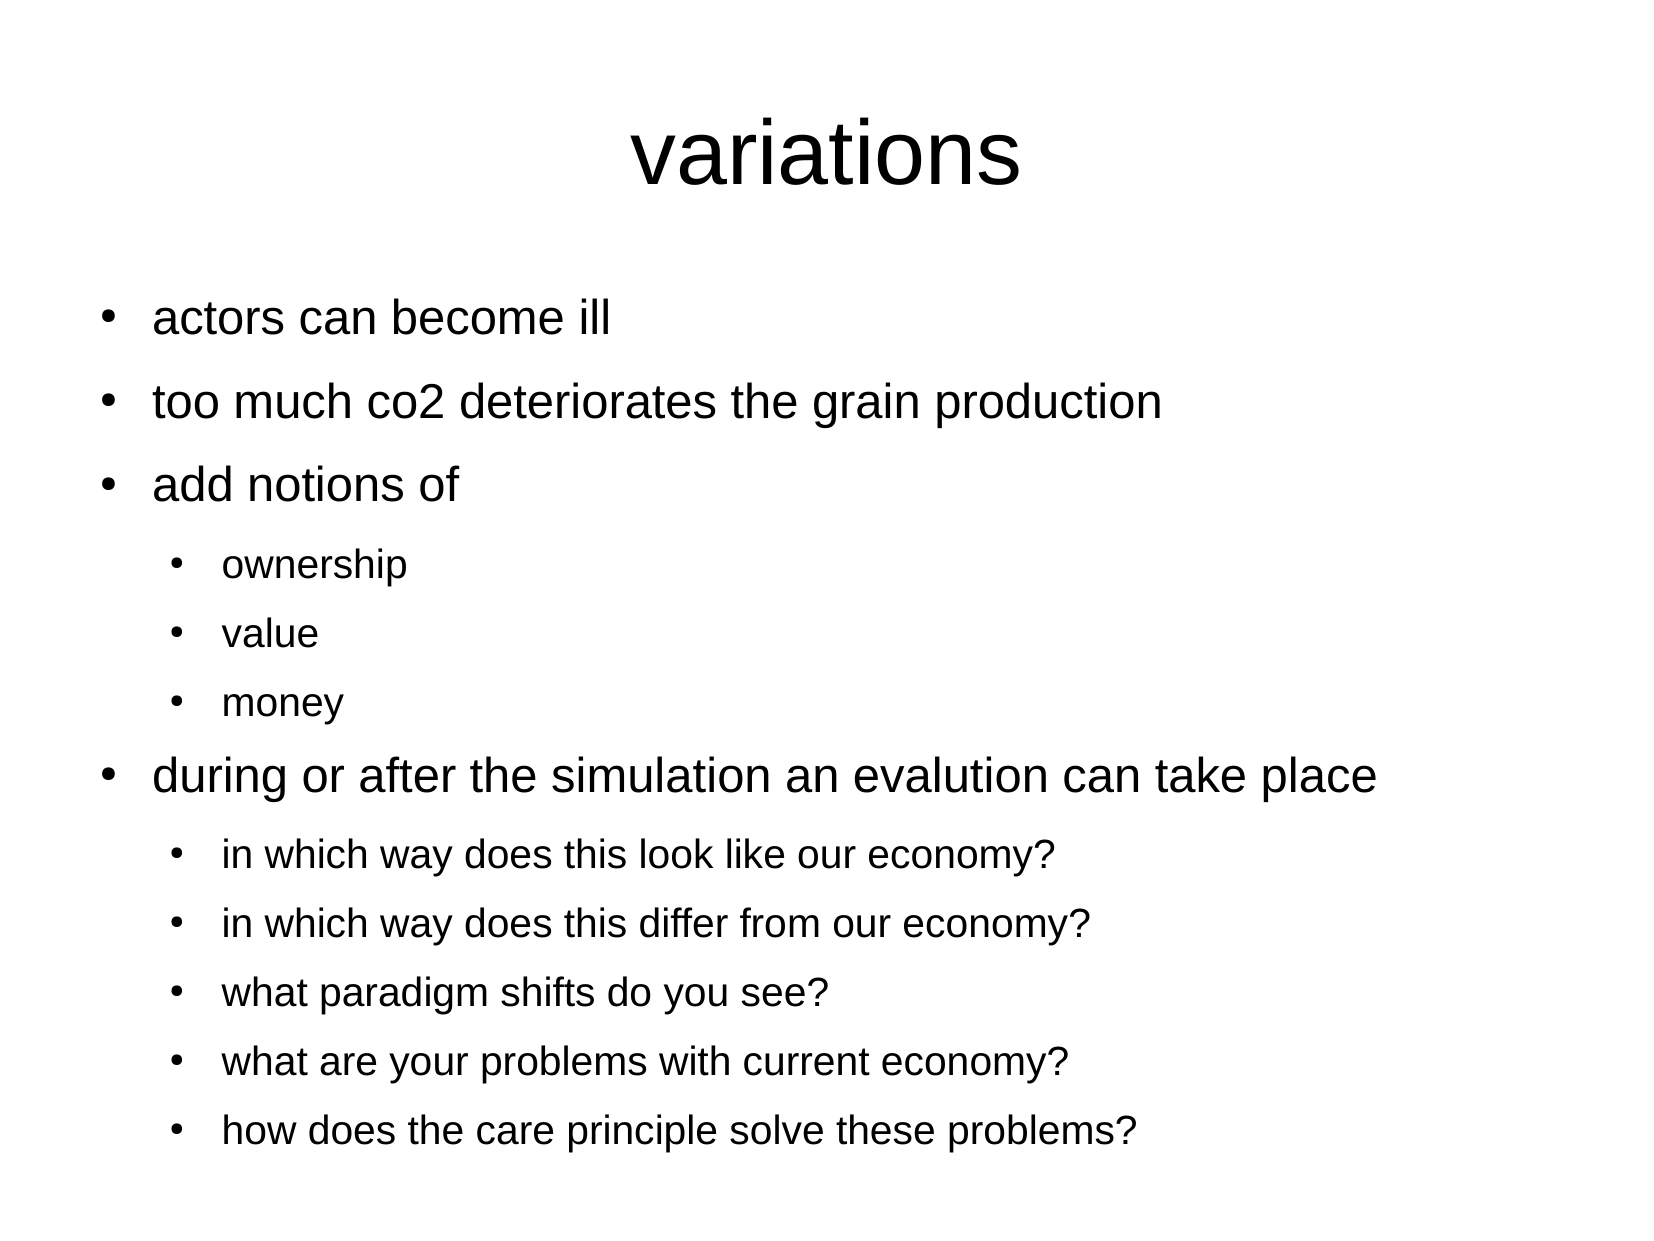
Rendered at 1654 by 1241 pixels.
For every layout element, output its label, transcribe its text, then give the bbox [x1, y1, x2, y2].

list actors can become ill too much co2 deteriorates the grain production add notions of ownership value money during or after the simulation an evalution can take place in which way does this look like our economy? in which way does this differ from our economy? what paradigm shifts do you see? what are your problems with current economy? how does the care principle solve these problems? [82, 290, 1571, 1156]
title variations [82, 49, 1571, 257]
